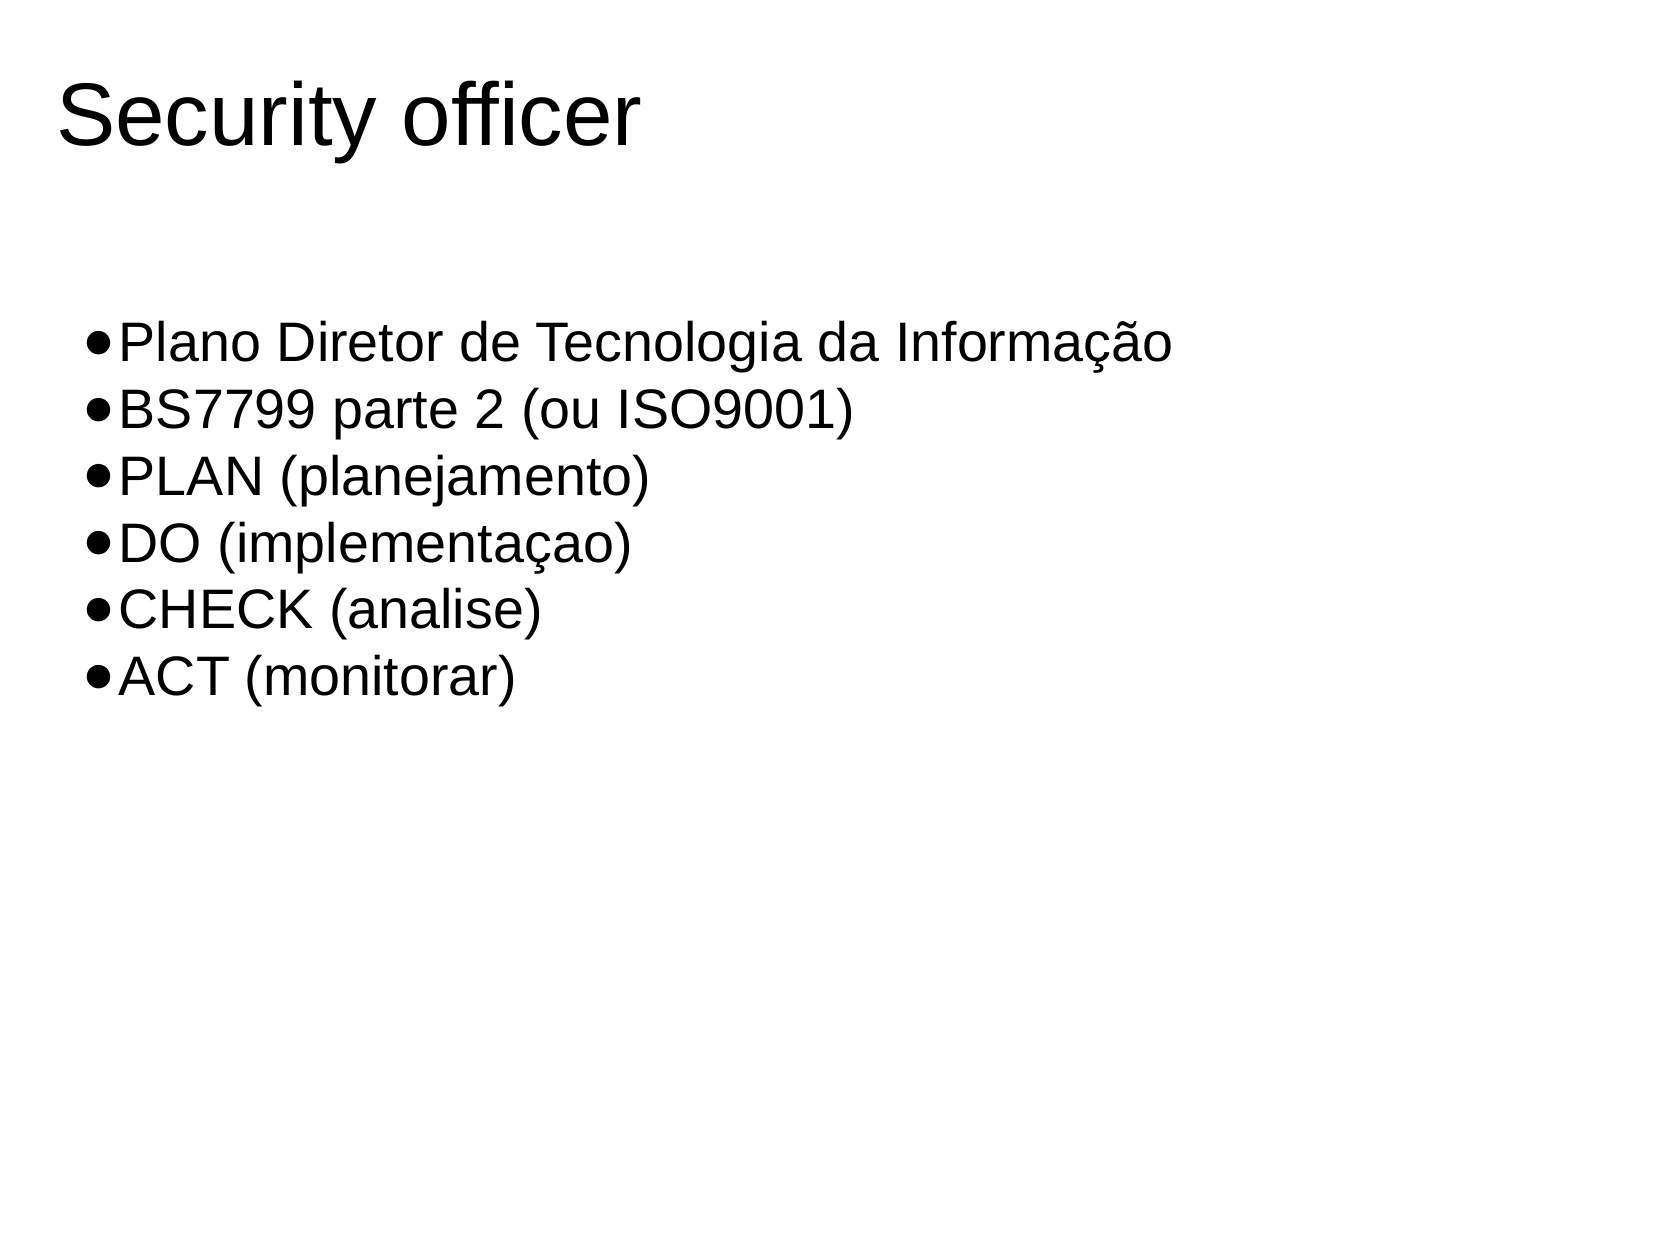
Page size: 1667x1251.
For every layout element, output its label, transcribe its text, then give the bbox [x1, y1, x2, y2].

title Security officer [50, 50, 1630, 213]
list Plano Diretor de Tecnologia da Informação BS7799 parte 2 (ou ISO9001) PLAN (planejamento) DO (implementaçao) CHECK (analise) ACT (monitorar) [50, 300, 1630, 1213]
